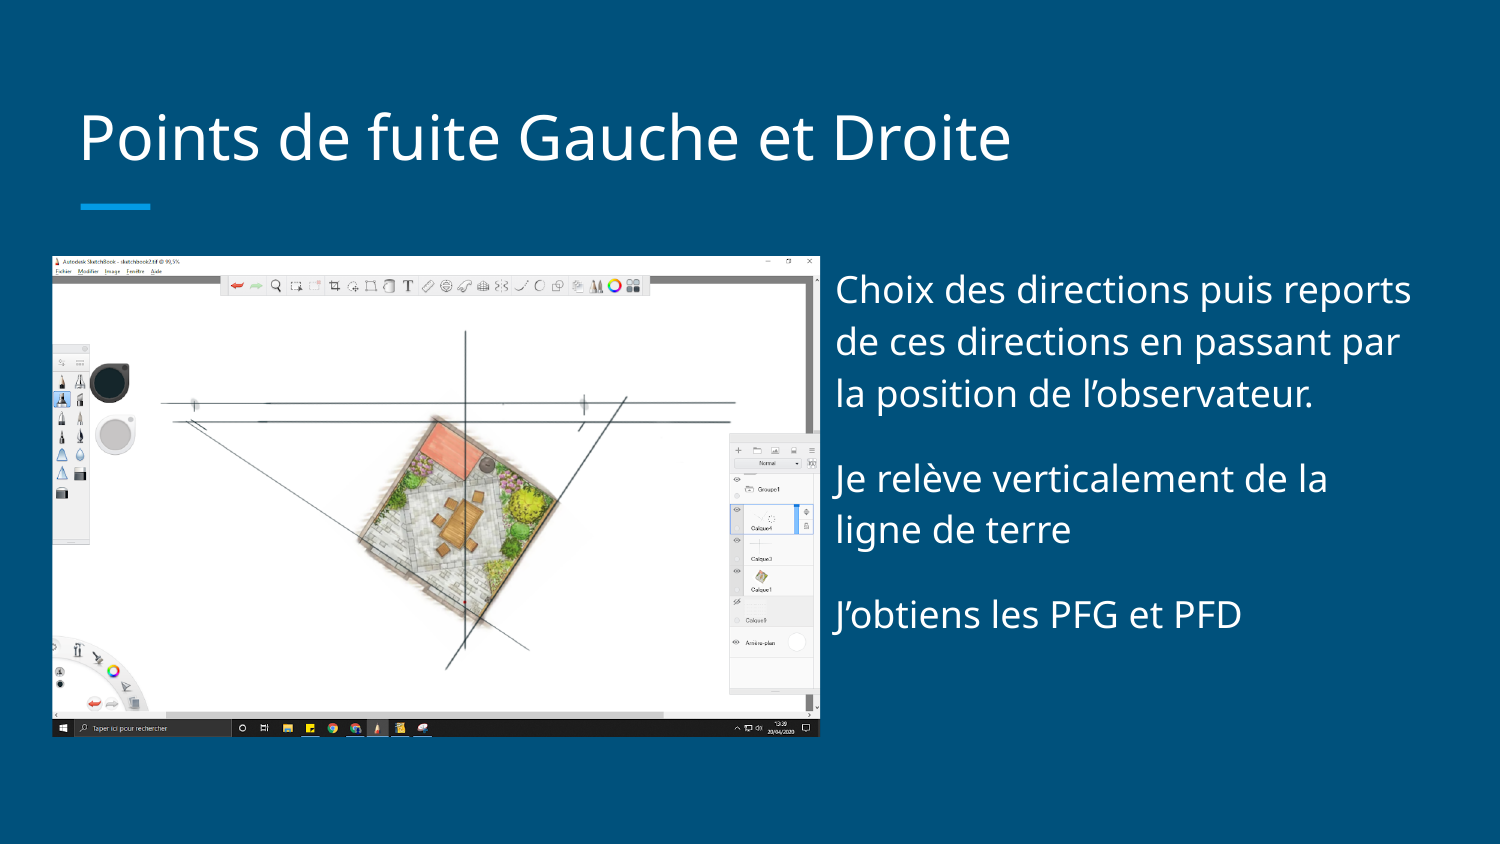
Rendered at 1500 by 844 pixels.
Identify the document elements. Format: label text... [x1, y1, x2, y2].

title Points de fuite Gauche et Droite [63, 75, 1437, 188]
list Choix des directions puis reports de ces directions en passant par la position de l’observateur. Je relève verticalement de la ligne de terre J’obtiens les PFG et PFD [820, 244, 1437, 750]
picture [53, 257, 820, 736]
